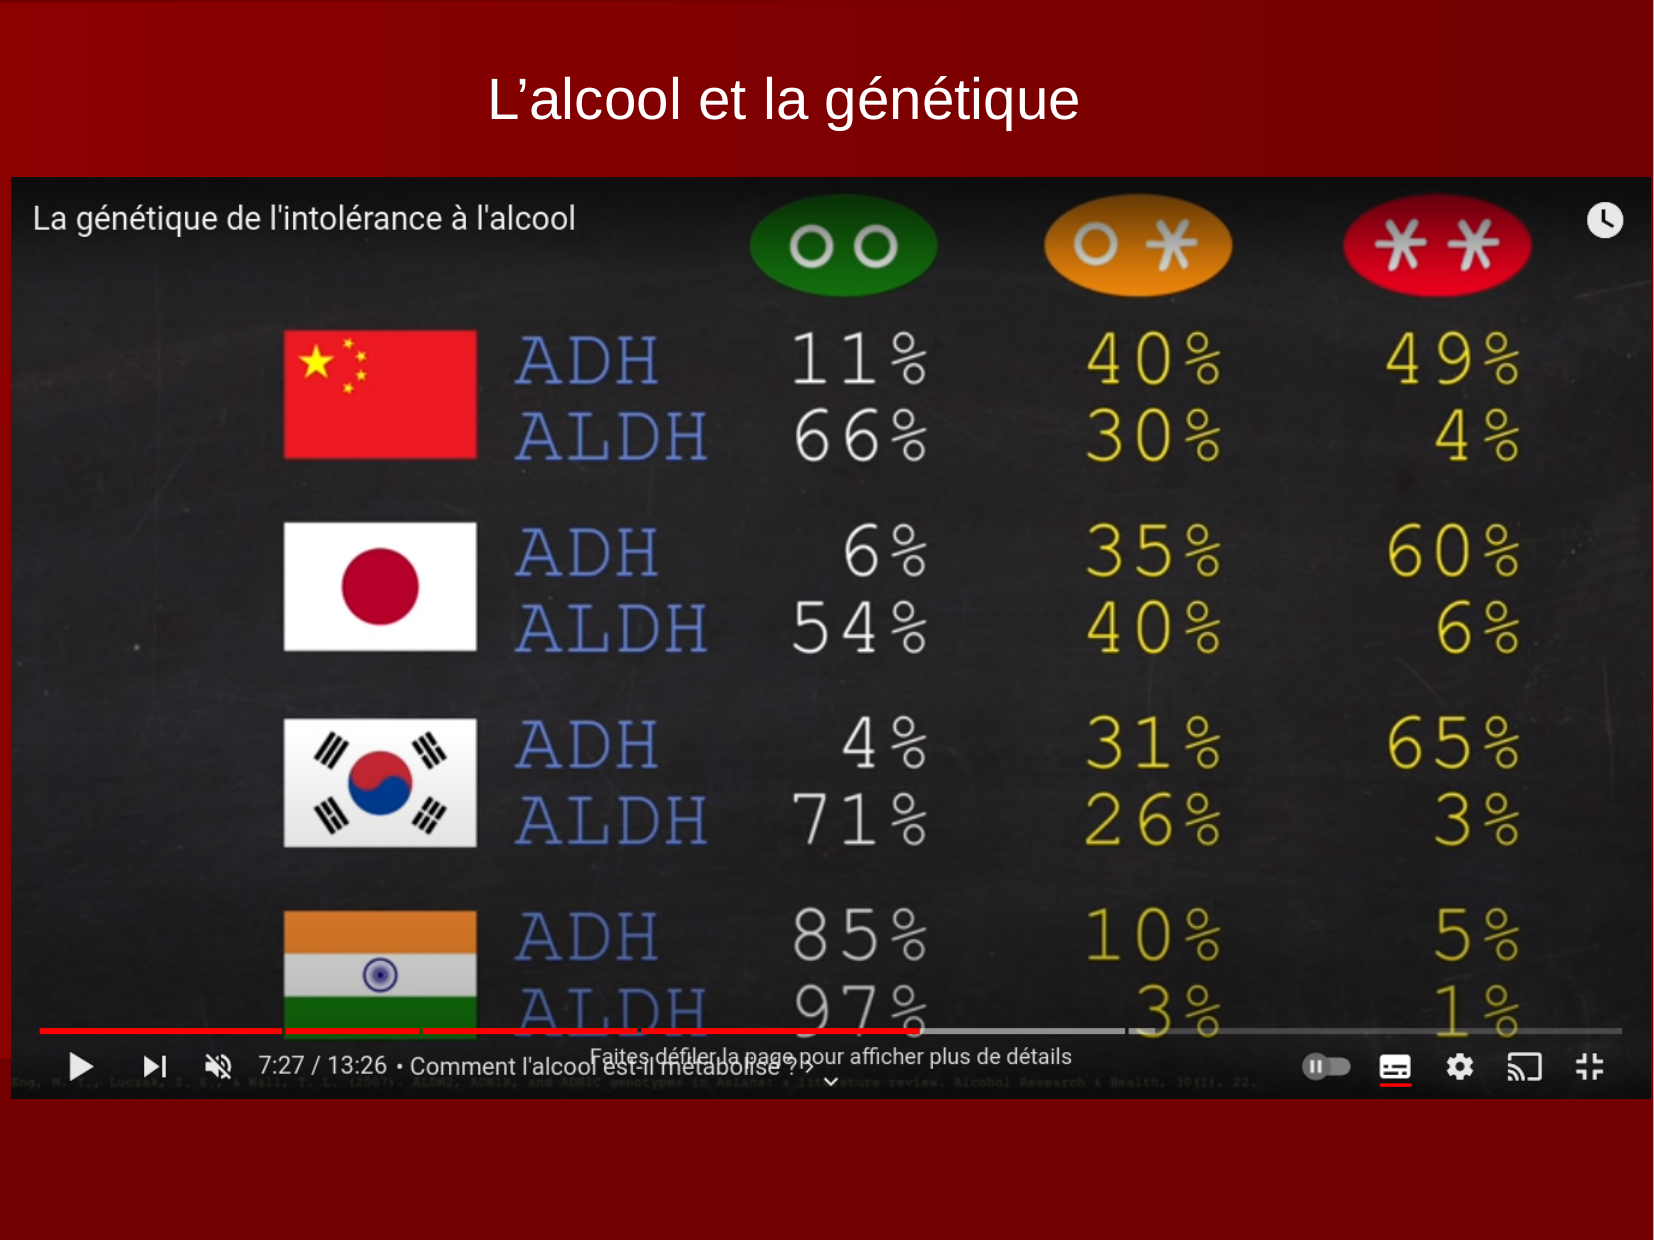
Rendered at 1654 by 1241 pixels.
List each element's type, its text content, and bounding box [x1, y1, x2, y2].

picture [11, 177, 1651, 1099]
text_box L’alcool et la génétique [472, 59, 1335, 139]
